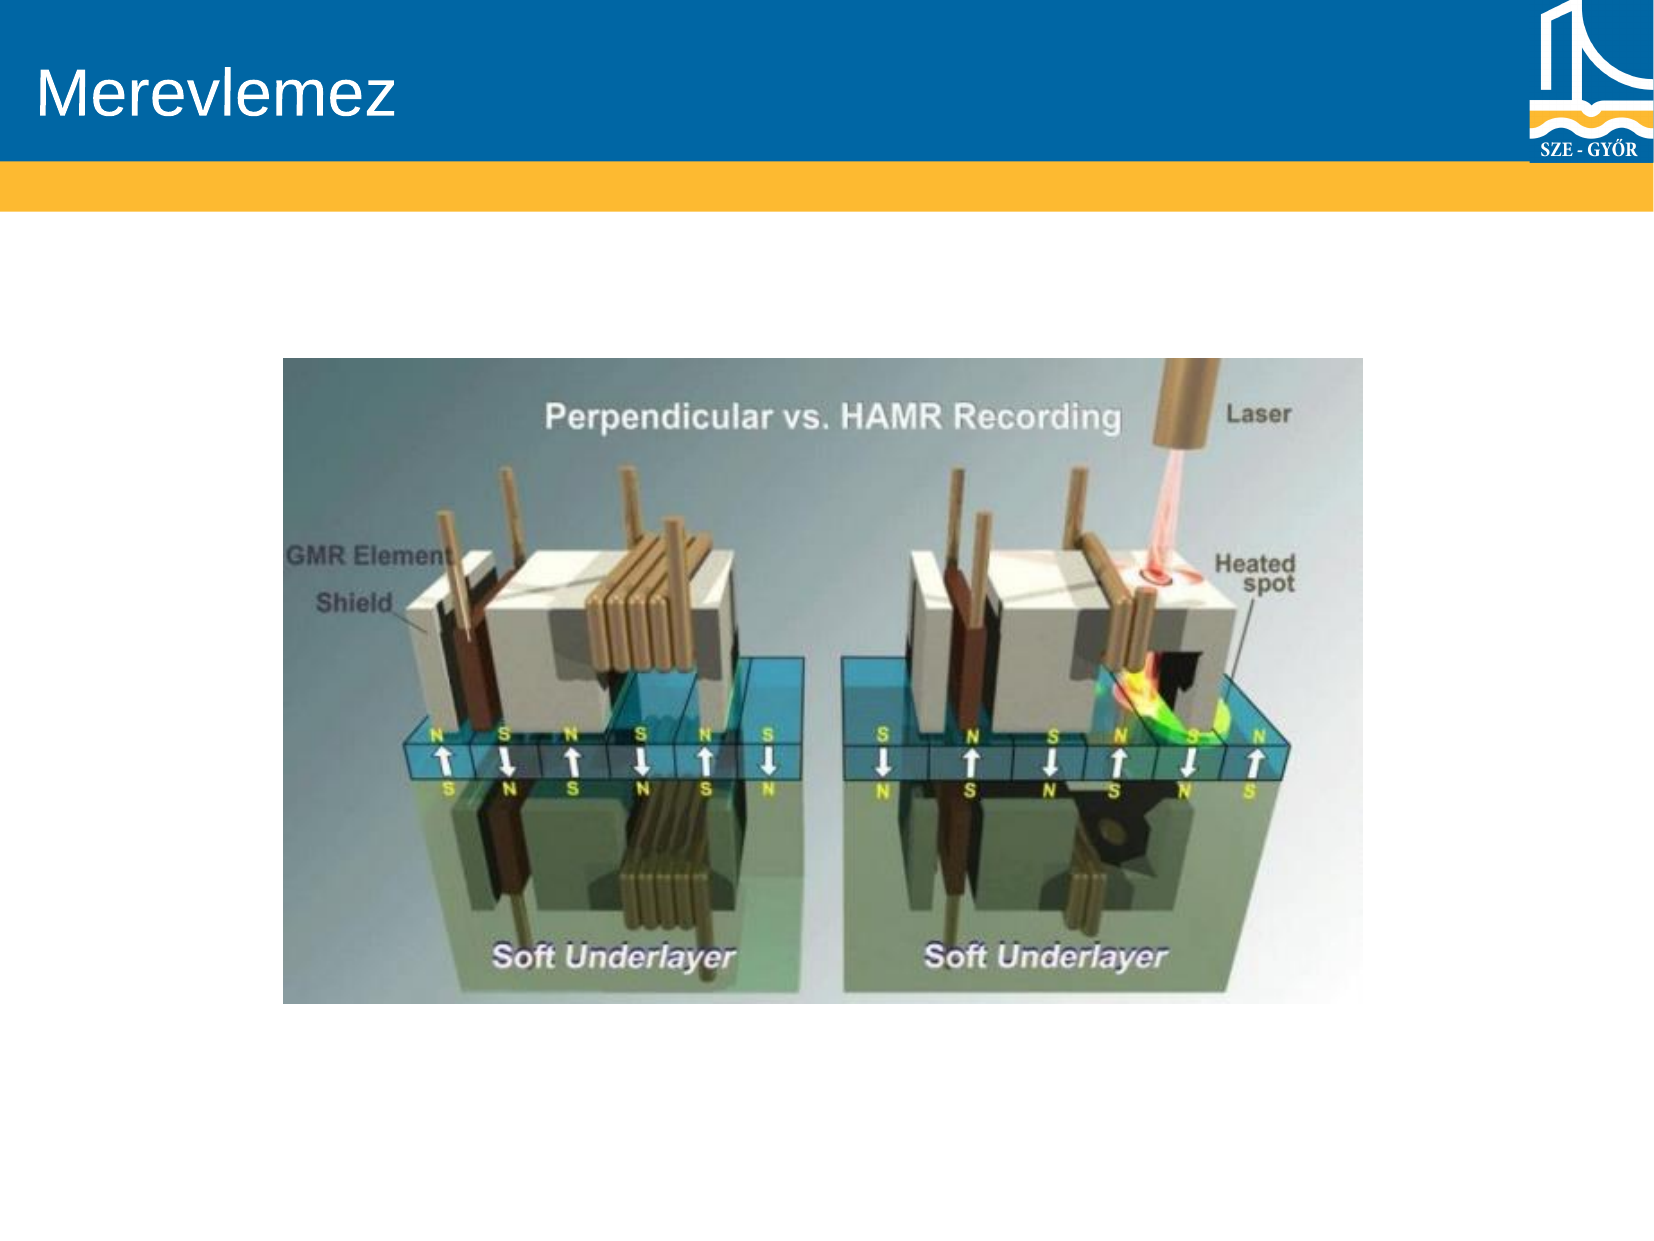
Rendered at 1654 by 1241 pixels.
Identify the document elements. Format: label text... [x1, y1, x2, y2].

picture [283, 358, 1363, 1004]
picture [1529, 0, 1654, 163]
text_box Merevlemez [34, 48, 1524, 144]
